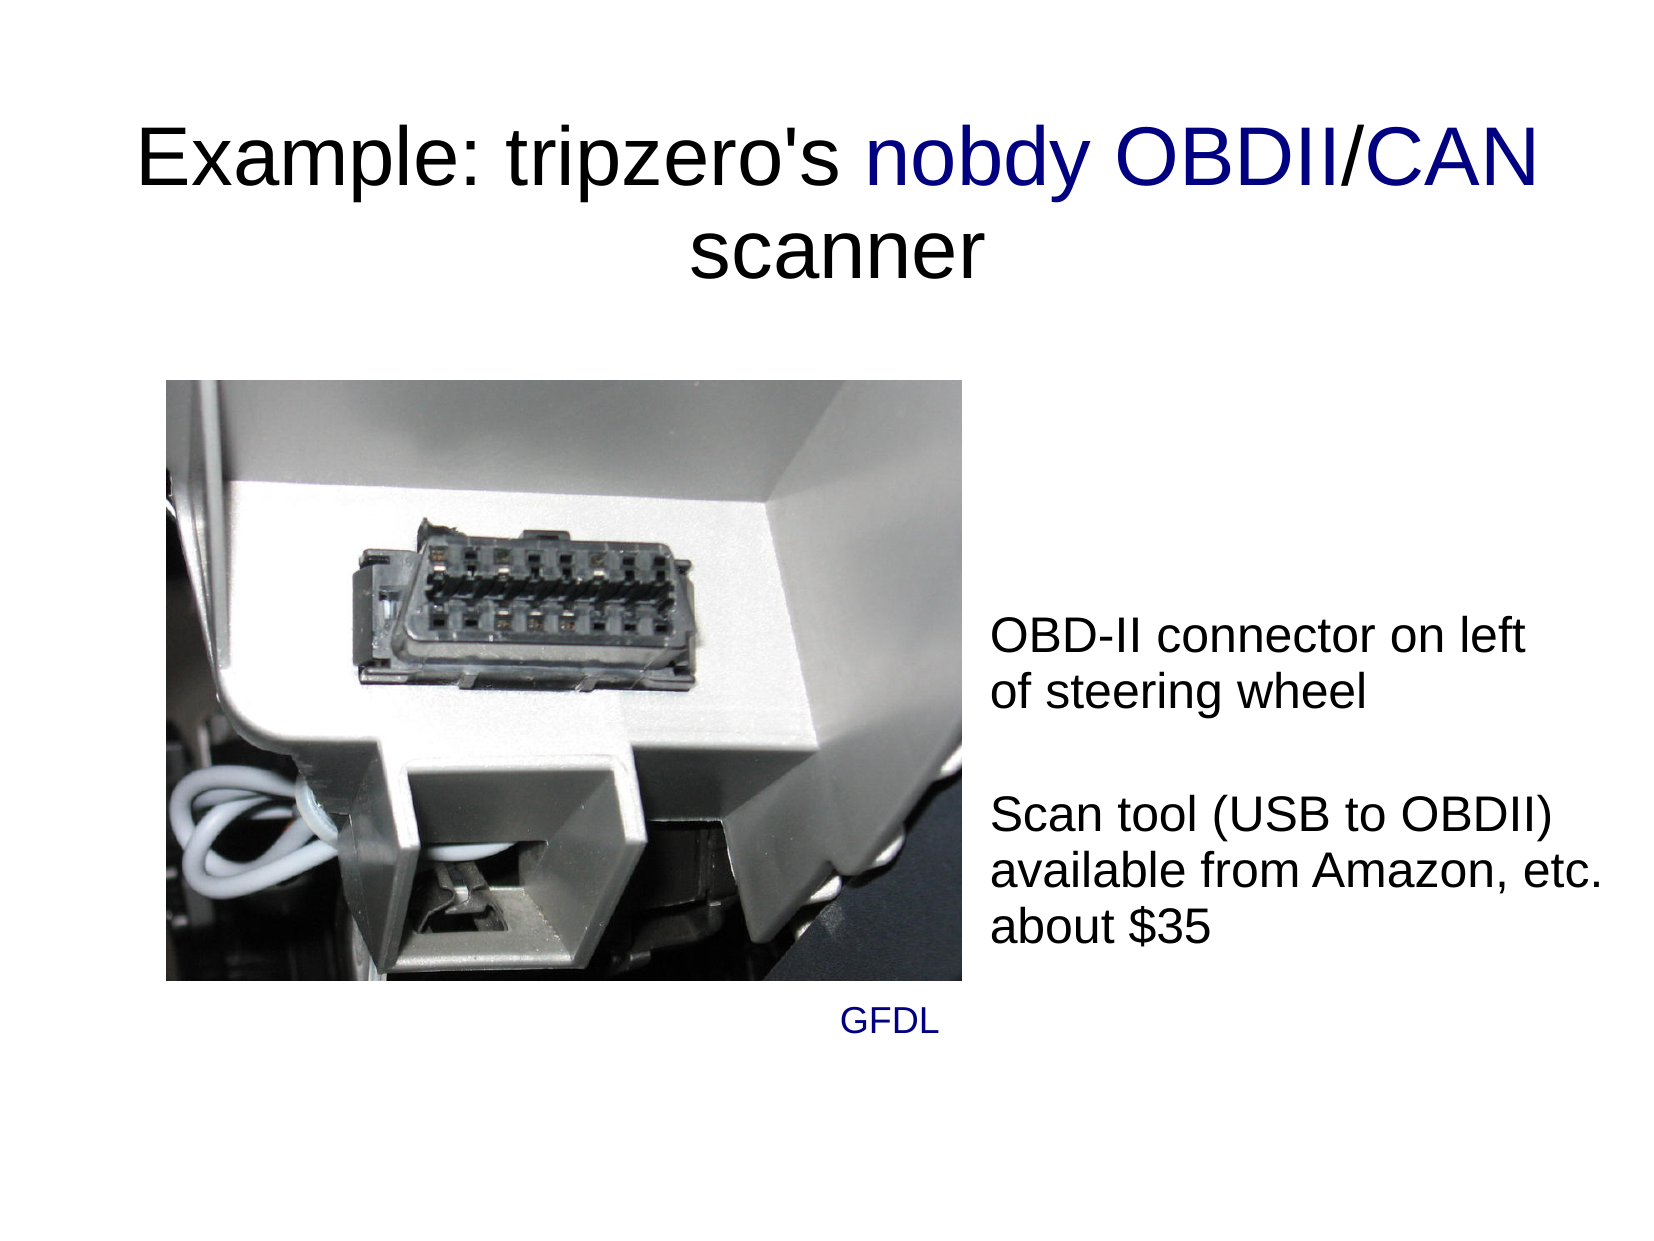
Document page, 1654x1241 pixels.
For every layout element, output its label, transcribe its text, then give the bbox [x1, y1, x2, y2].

text_box OBD-II connector on left of steering wheel [975, 600, 1542, 727]
picture [166, 380, 962, 981]
text_box Scan tool (USB to OBDII) available from Amazon, etc. about $35 [975, 779, 1622, 962]
title Example: tripzero's nobdy OBDII/CAN scanner [93, 99, 1583, 307]
text_box GFDL [825, 991, 956, 1062]
